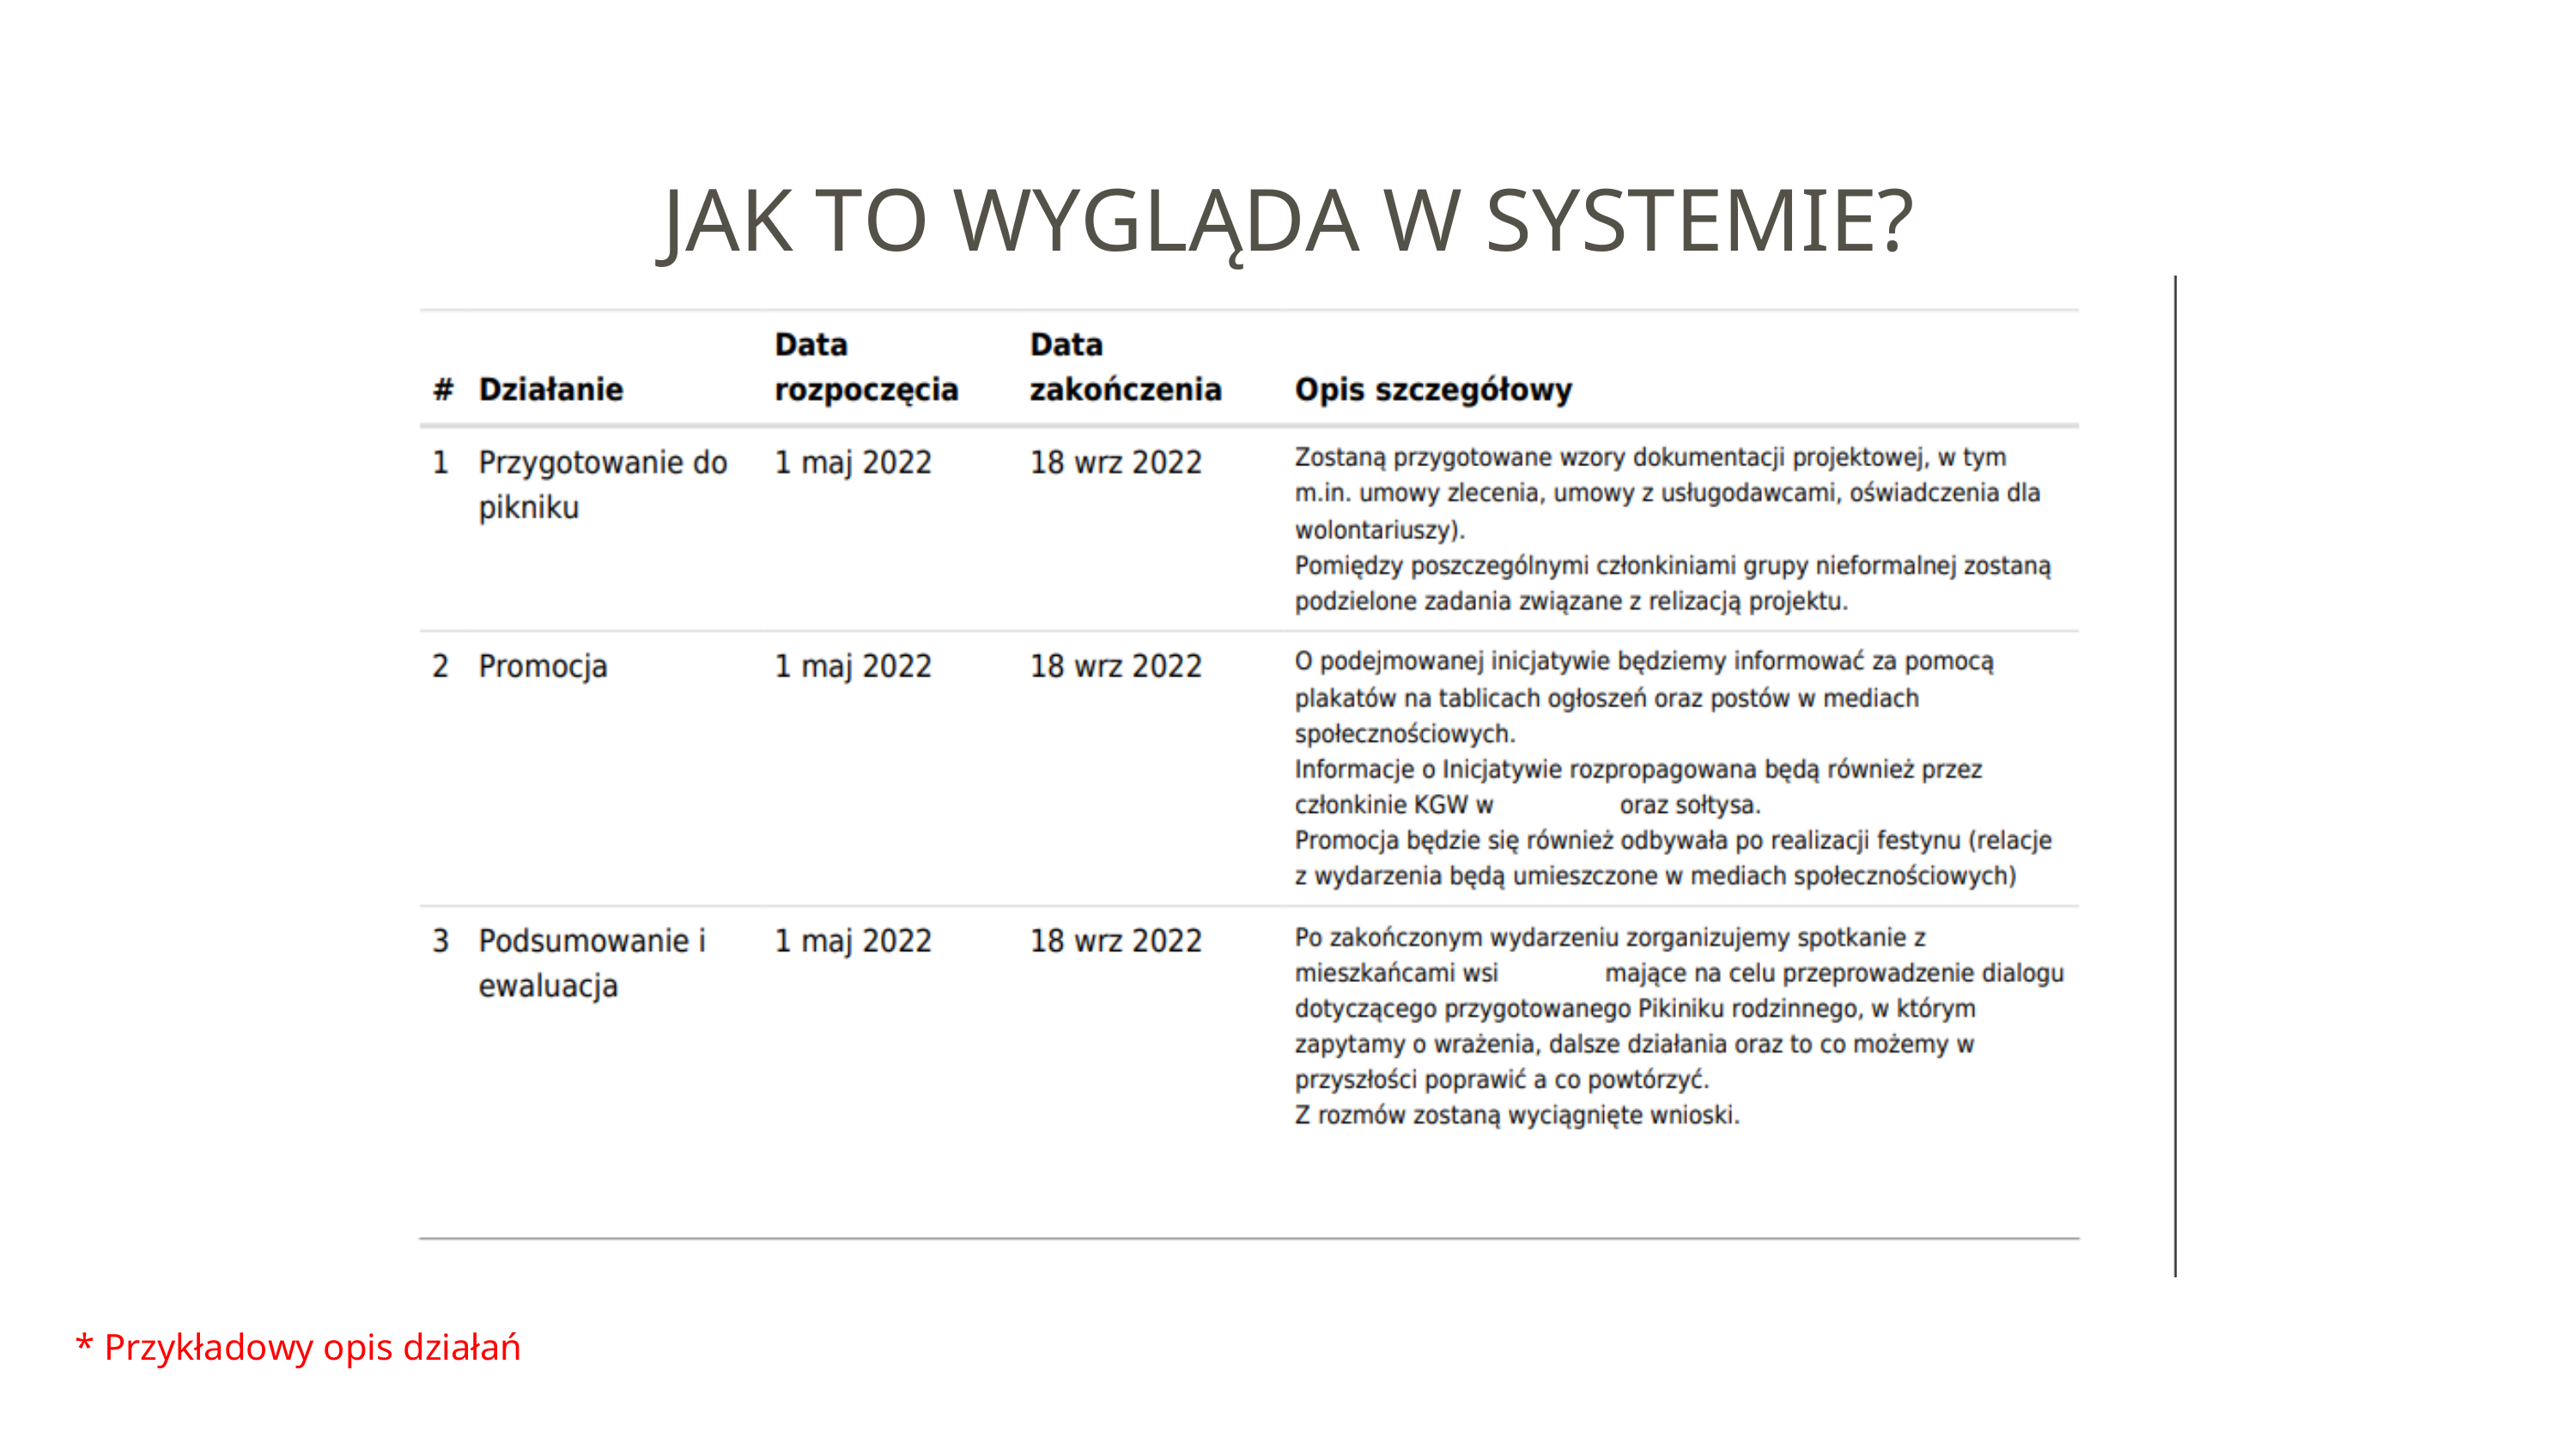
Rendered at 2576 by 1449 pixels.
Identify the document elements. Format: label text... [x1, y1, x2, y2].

picture [402, 276, 2177, 1277]
text_box JAK TO WYGLĄDA W SYSTEMIE? [592, 159, 1986, 276]
text_box * Przykładowy opis działań [62, 1318, 1351, 1374]
